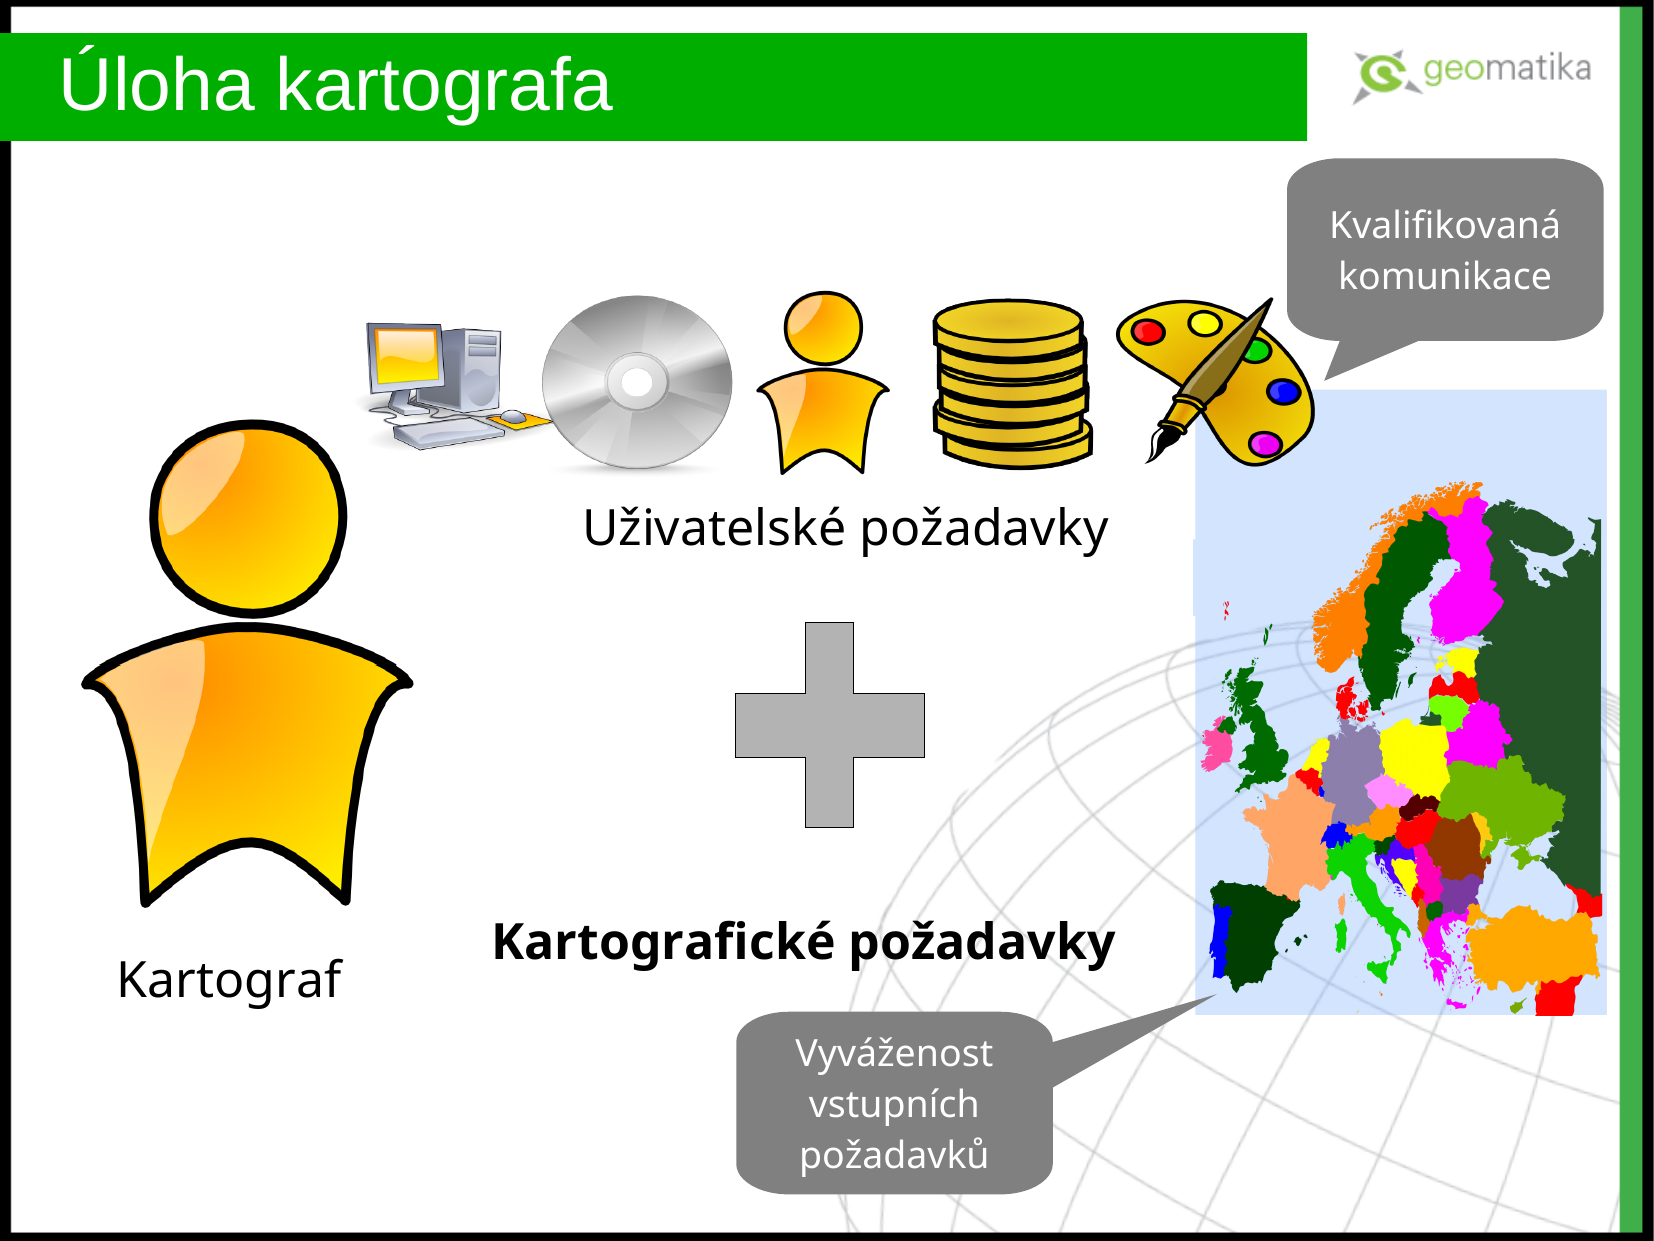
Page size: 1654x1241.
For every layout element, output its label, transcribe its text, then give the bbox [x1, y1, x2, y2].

text_box Kartografické požadavky [491, 905, 1190, 967]
text_box Kartograf [116, 943, 353, 1005]
text_box Vyváženost vstupních požadavků [736, 994, 1217, 1195]
text_box Uživatelské požadavky [582, 491, 1172, 553]
text_box [735, 622, 925, 828]
picture [0, 0, 1654, 1241]
text_box Kvalifikovaná komunikace [1287, 158, 1604, 381]
title Úloha kartografa [0, 0, 1571, 170]
